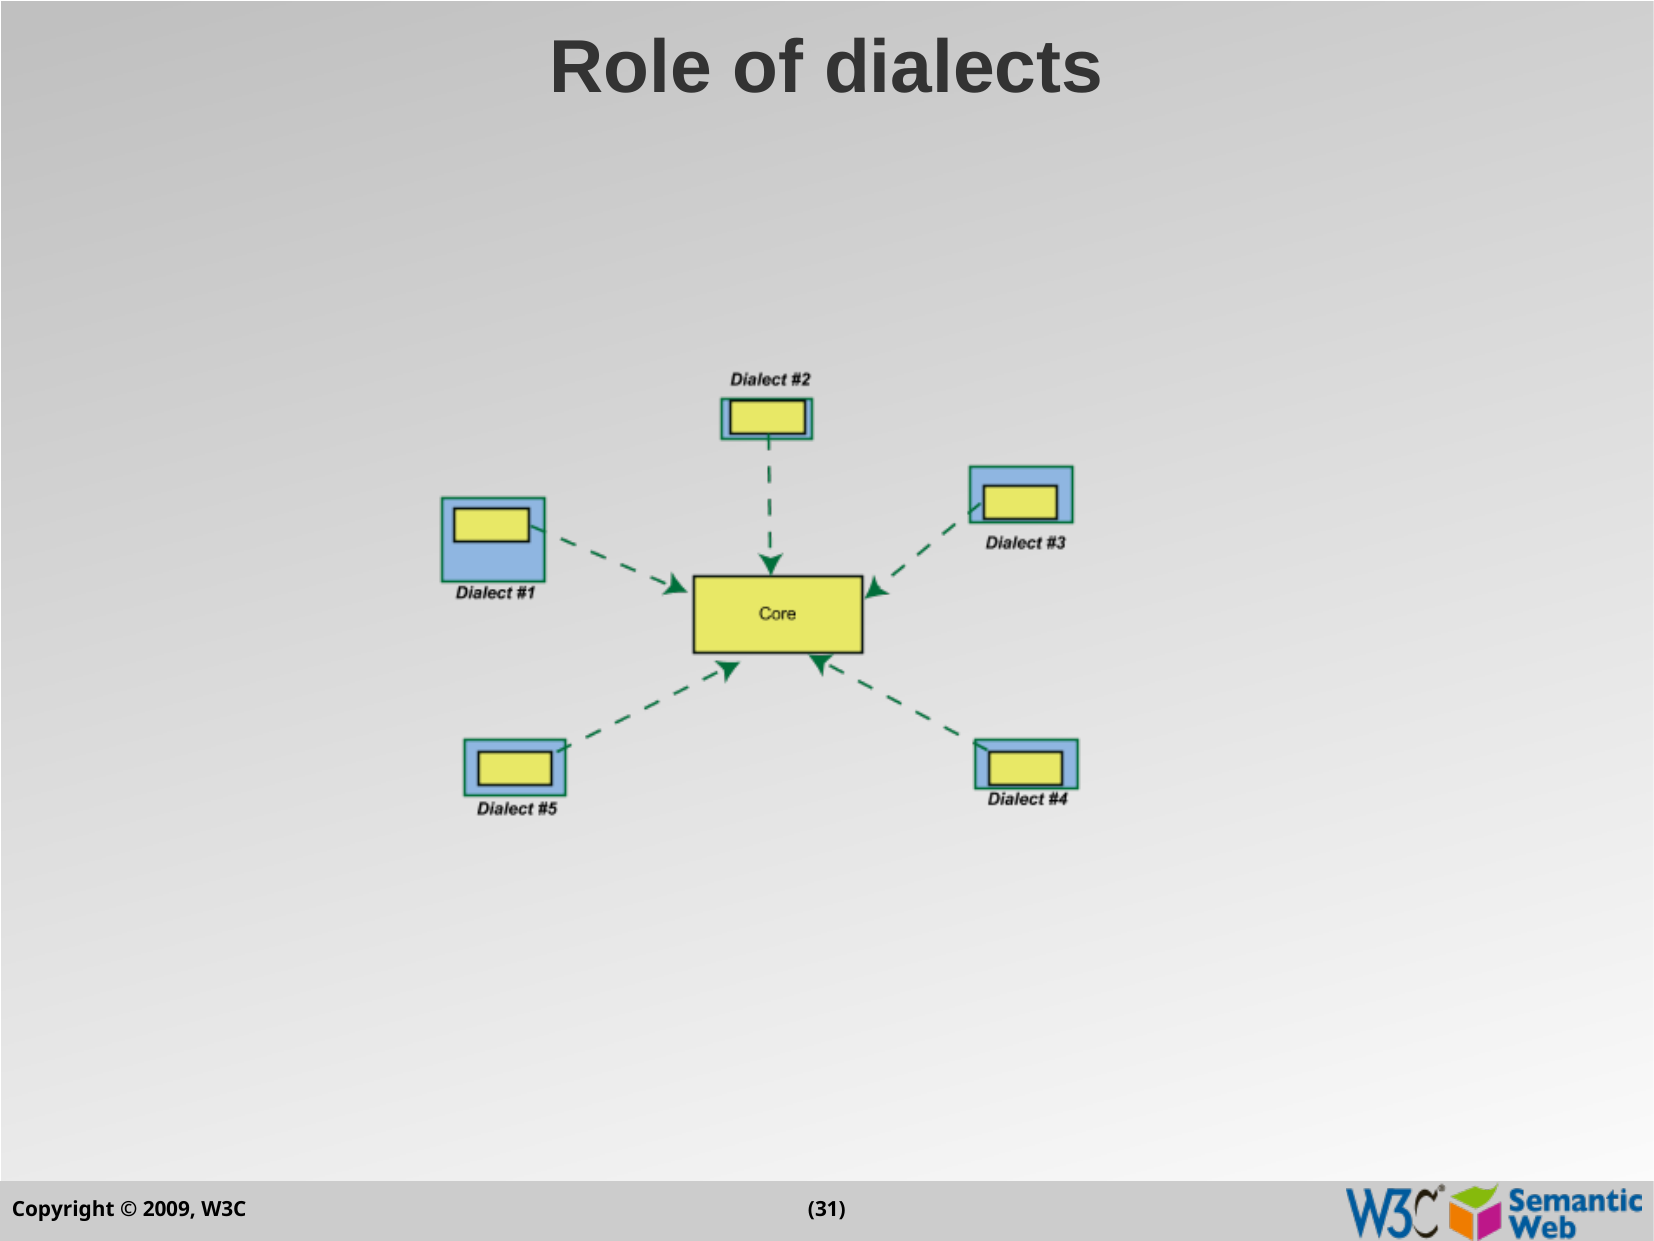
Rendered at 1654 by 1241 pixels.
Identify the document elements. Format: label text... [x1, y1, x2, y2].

picture [1, 125, 1654, 1241]
title Role of dialects [0, 5, 1654, 125]
picture [1, 1, 1654, 5]
